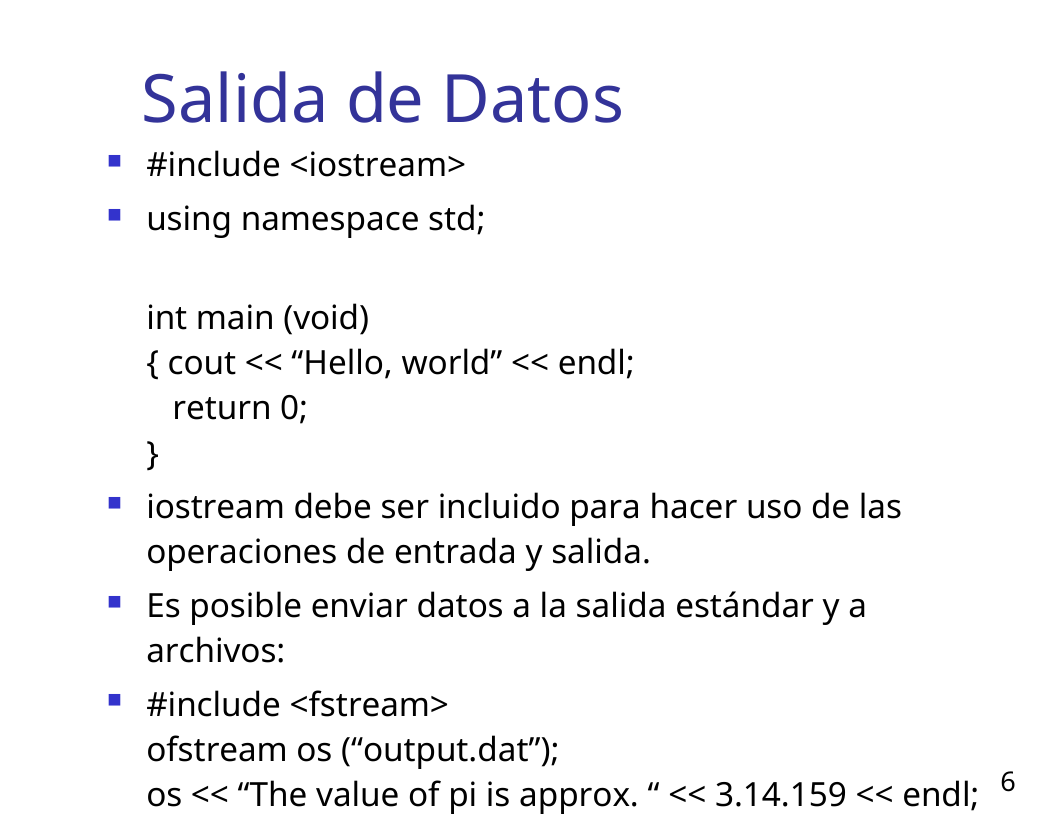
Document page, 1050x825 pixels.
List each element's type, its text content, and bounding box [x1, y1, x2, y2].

title Salida de Datos [131, 27, 1026, 148]
list #include <iostream> using namespace std; int main (void) { cout << “Hello, world” << endl; return 0; } iostream debe ser incluido para hacer uso de las operaciones de entrada y salida. Es posible enviar datos a la salida estándar y a archivos: #include <fstream> ofstream os (“output.dat”); os << “The value of pi is approx. “ << 3.14.159 << endl; .... [96, 136, 1024, 794]
